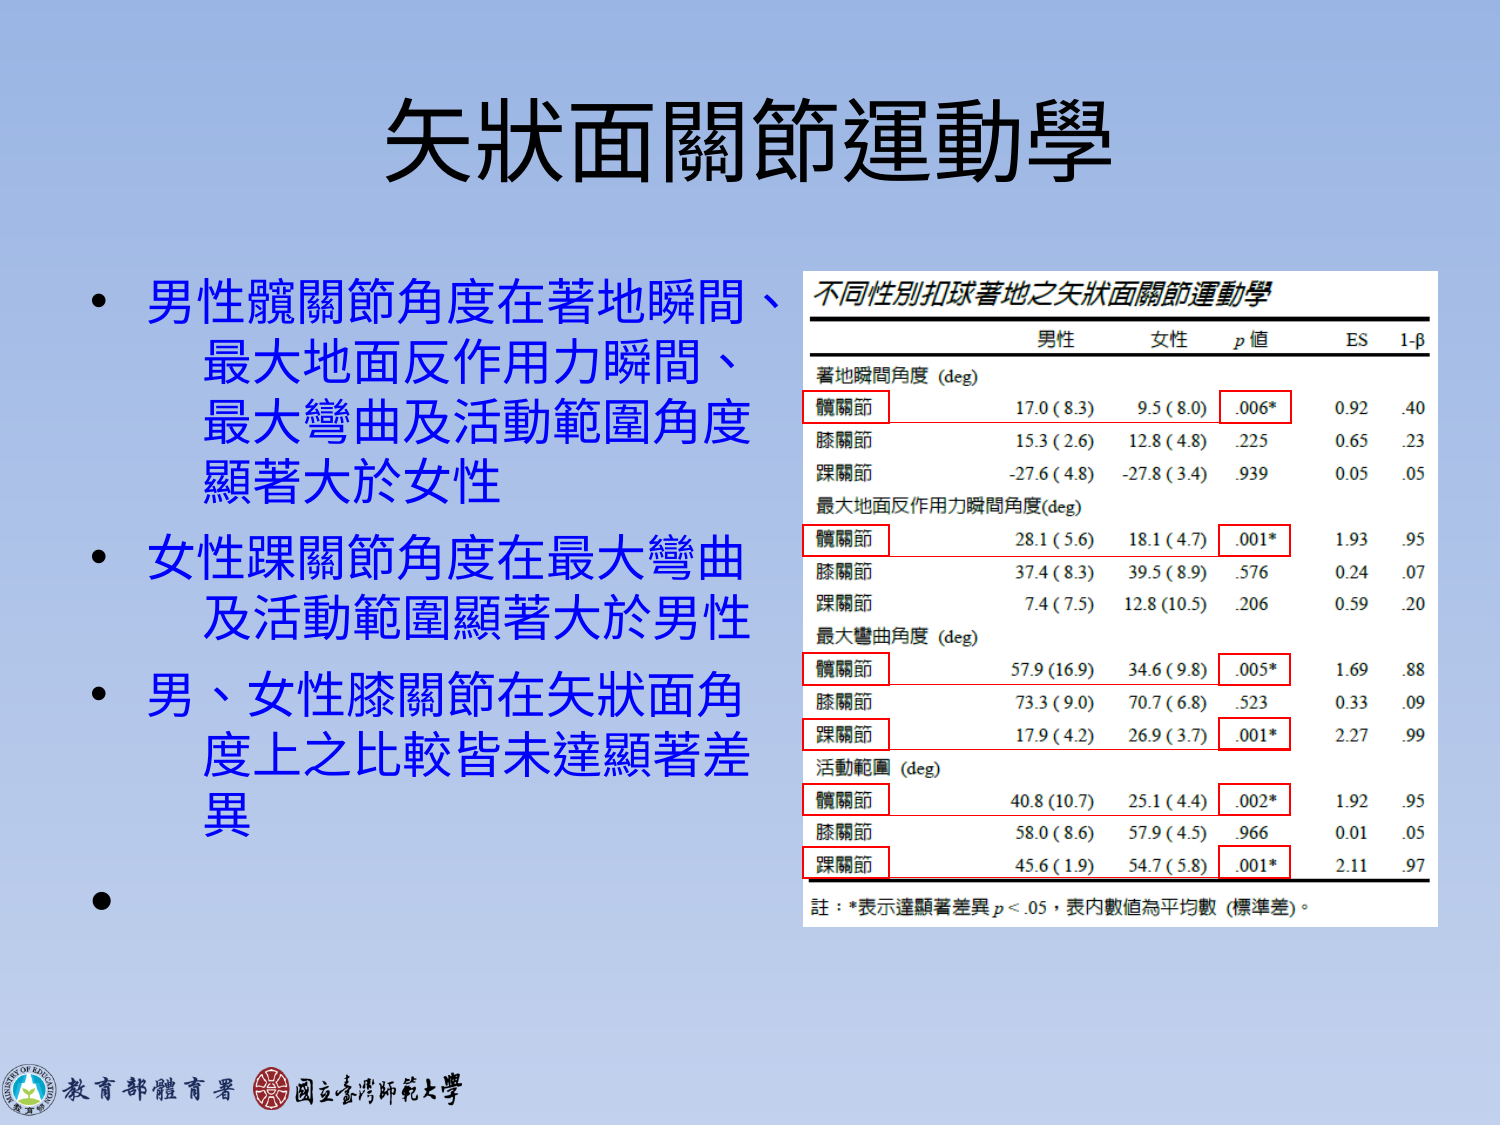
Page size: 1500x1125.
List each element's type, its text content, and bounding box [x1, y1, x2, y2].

list 男性髖關節角度在著地瞬間、最大地面反作用力瞬間、最大彎曲及活動範圍角度顯著大於女性 女性踝關節角度在最大彎曲及活動範圍顯著大於男性 男、女性膝關節在矢狀面角度上之比較皆未達顯著差異 [75, 262, 773, 1005]
picture [804, 392, 888, 422]
picture [804, 848, 888, 877]
picture [1220, 785, 1289, 814]
title 矢狀面關節運動學 [75, 45, 1426, 233]
picture [1220, 526, 1289, 555]
picture [804, 526, 888, 555]
picture [804, 720, 888, 749]
picture [1220, 719, 1289, 748]
picture [804, 654, 888, 684]
picture [1220, 655, 1289, 684]
picture [803, 271, 1438, 927]
picture [804, 785, 888, 814]
picture [1220, 847, 1289, 877]
picture [1221, 392, 1290, 422]
